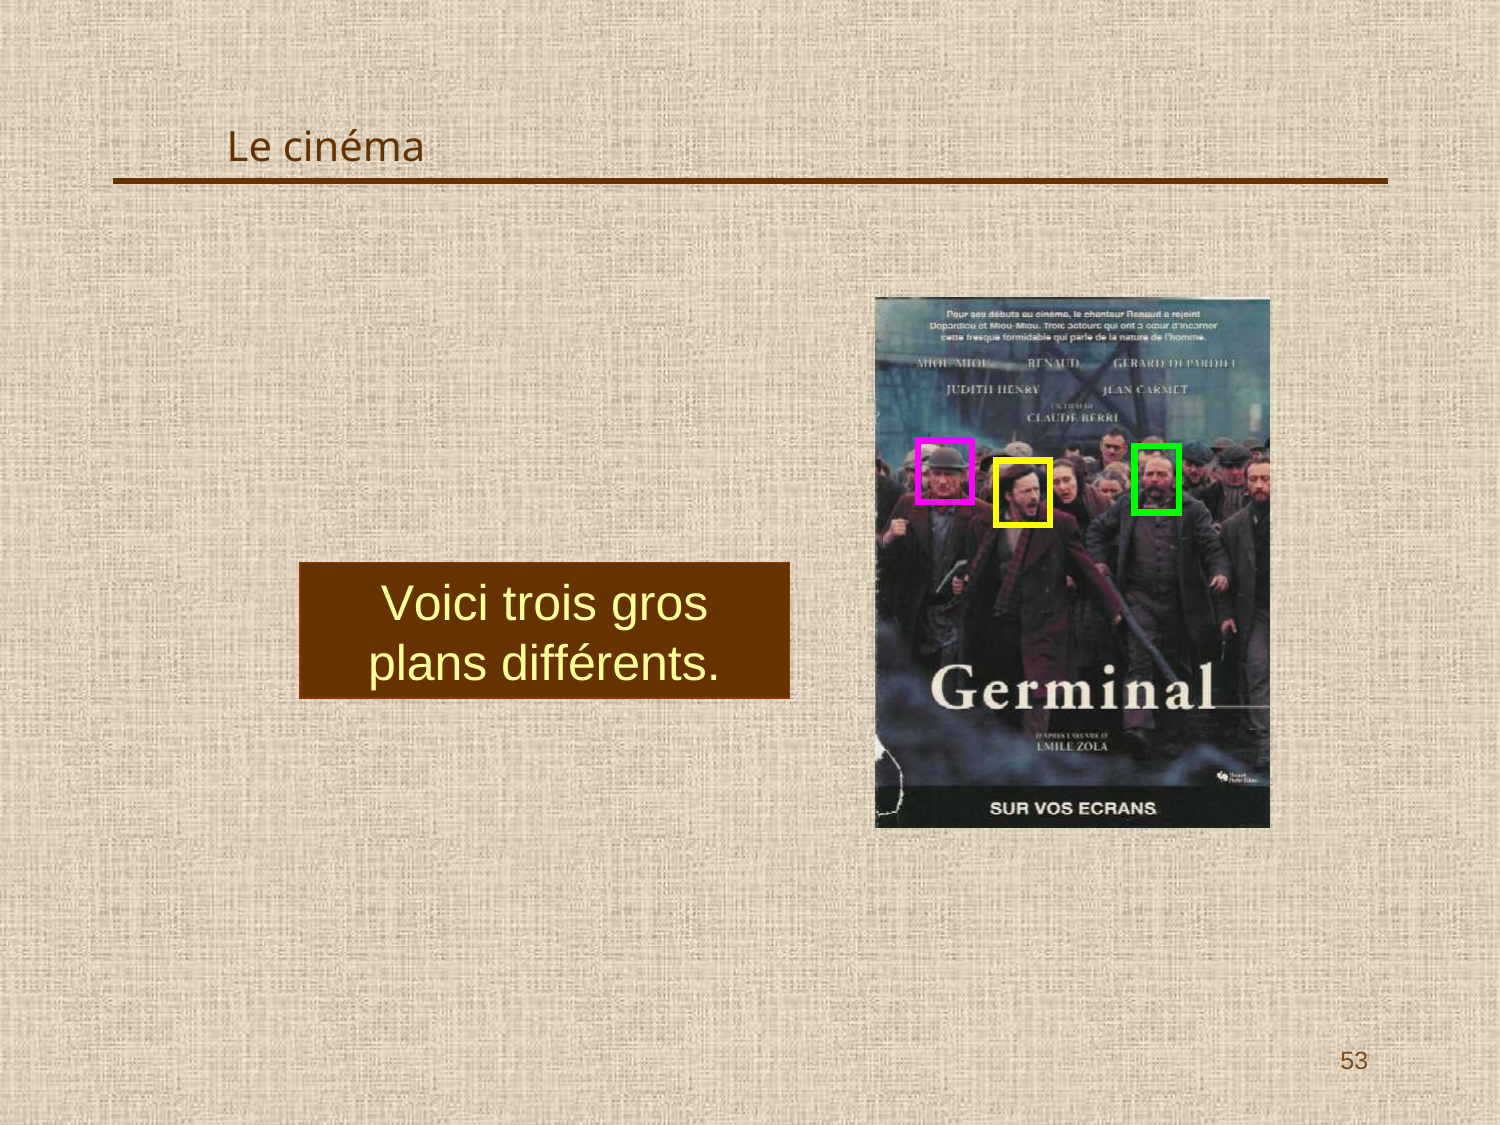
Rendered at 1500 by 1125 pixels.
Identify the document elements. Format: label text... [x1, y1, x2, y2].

picture [0, 0, 1500, 1125]
text_box Le cinéma [211, 112, 441, 178]
text_box Voici trois gros plans différents. [300, 562, 790, 698]
